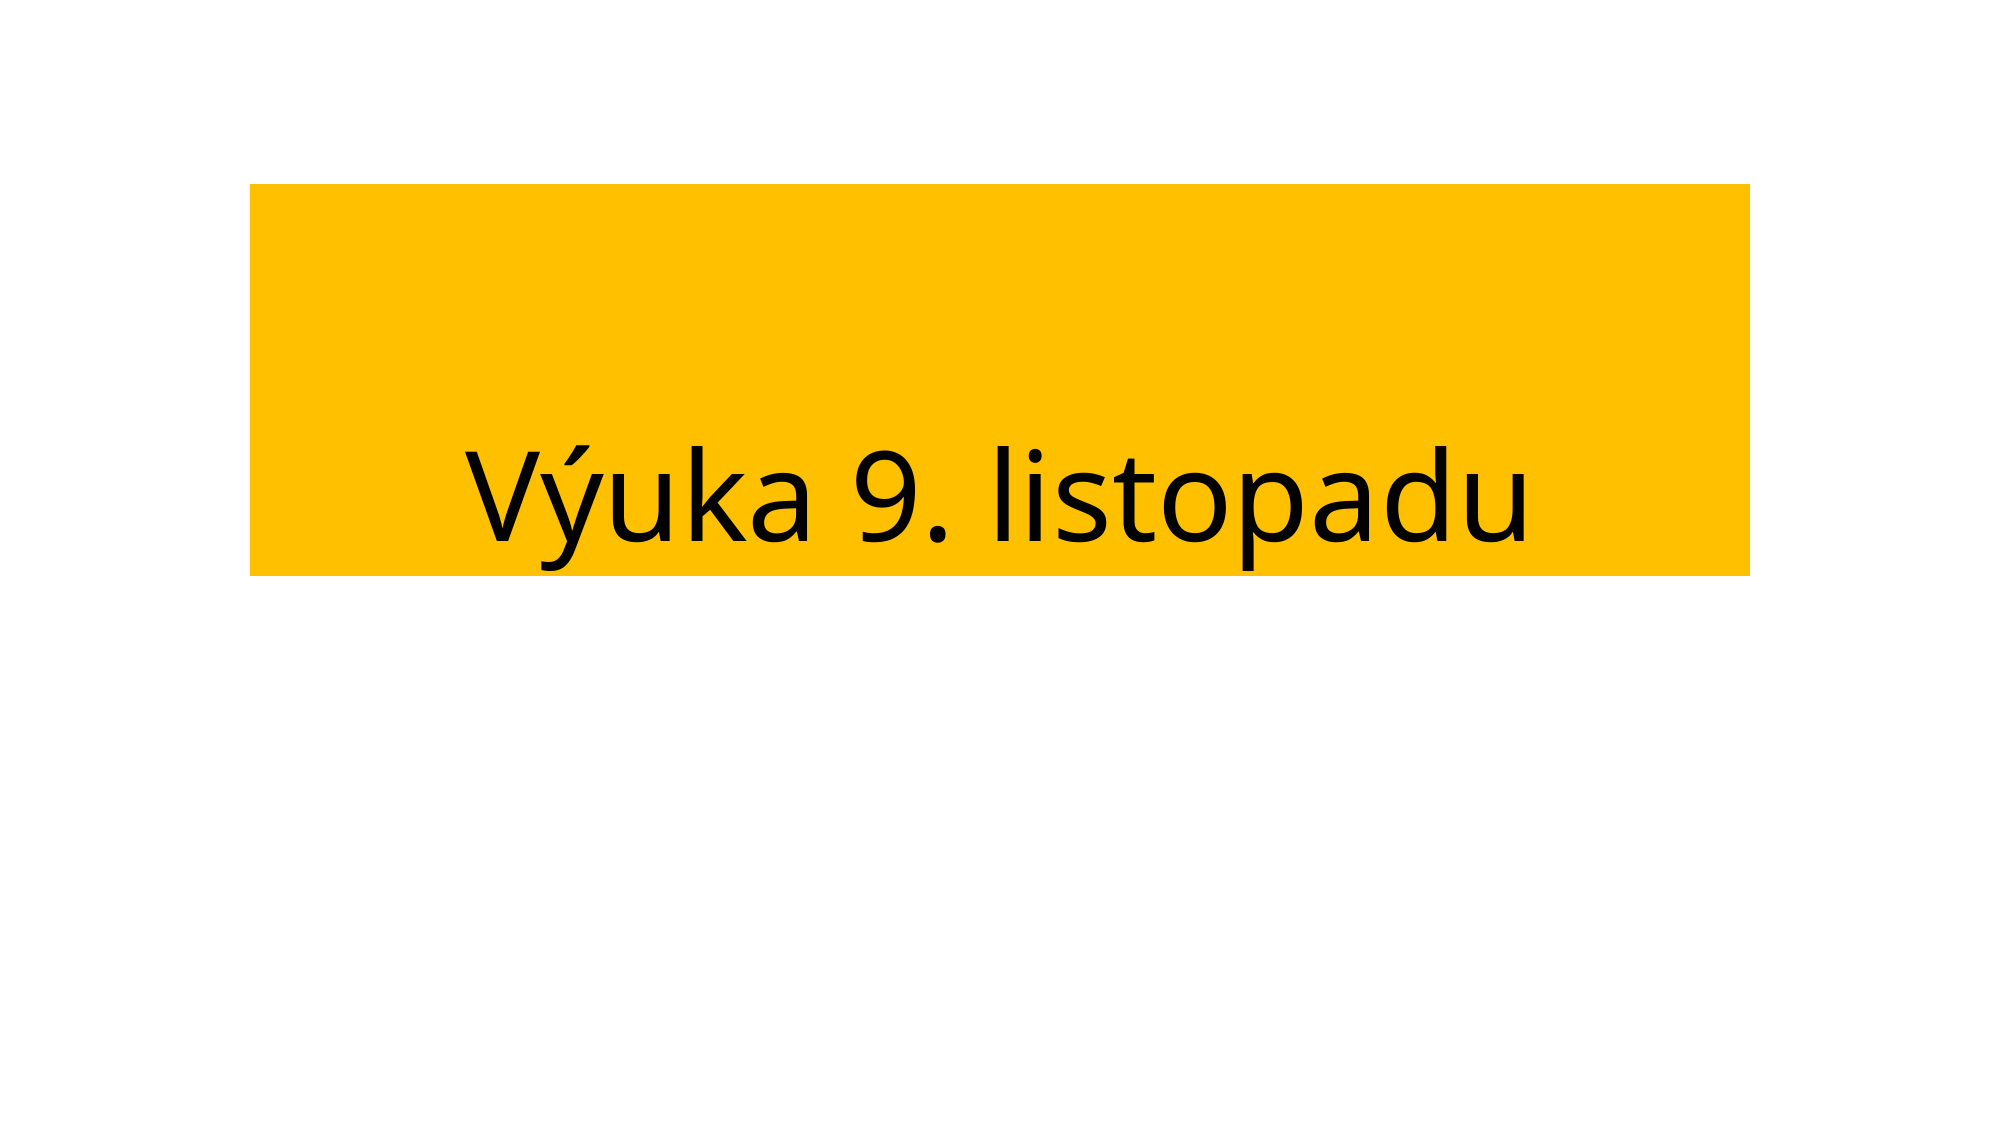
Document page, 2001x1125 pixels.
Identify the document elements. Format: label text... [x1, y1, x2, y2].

title Výuka 9. listopadu [249, 184, 1750, 576]
